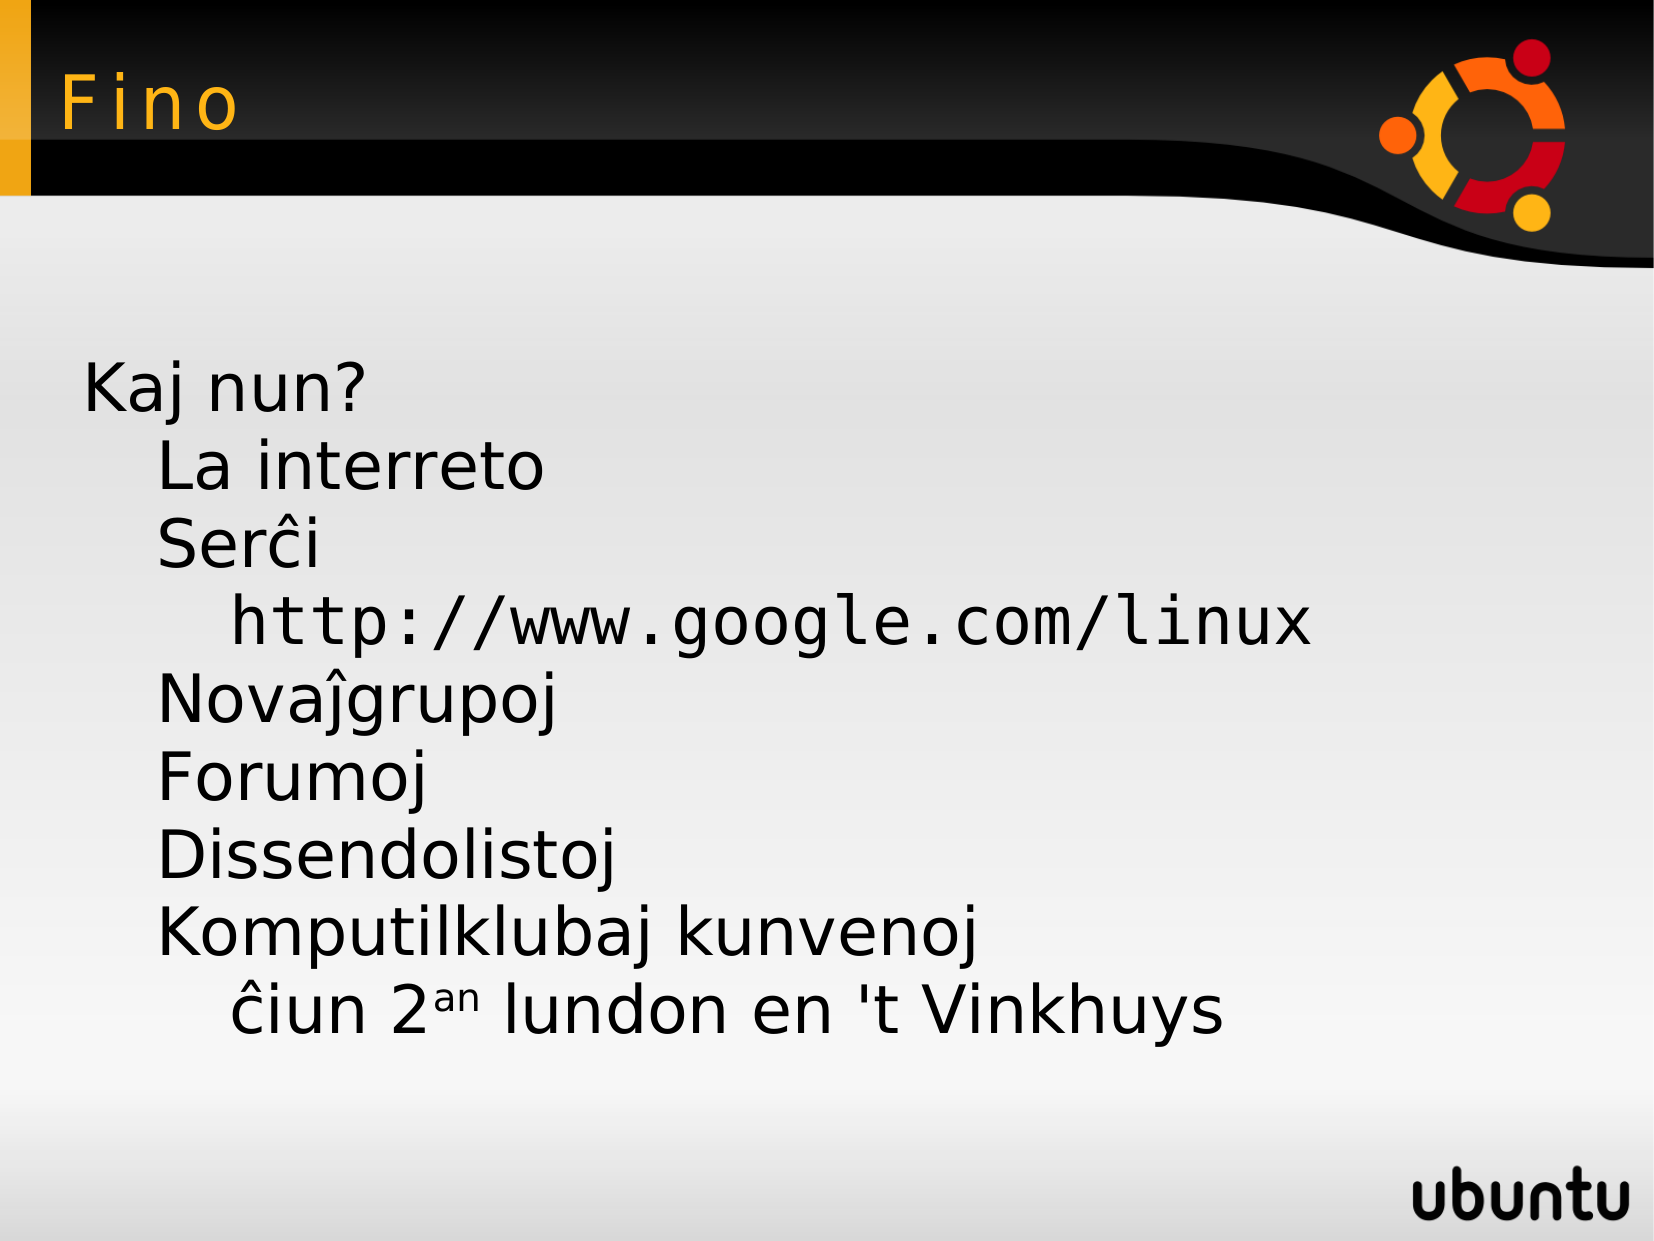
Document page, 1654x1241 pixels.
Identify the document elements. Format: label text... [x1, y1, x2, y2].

subtitle Kaj nun? La interreto Serĉi http://www.google.com/linux Novaĵgrupoj Forumoj Dissendolistoj Komputilklubaj kunvenoj ĉiun 2an lundon en 't Vinkhuys [82, 290, 1571, 1109]
picture [0, 0, 1654, 1241]
title Fino [59, 29, 1270, 178]
